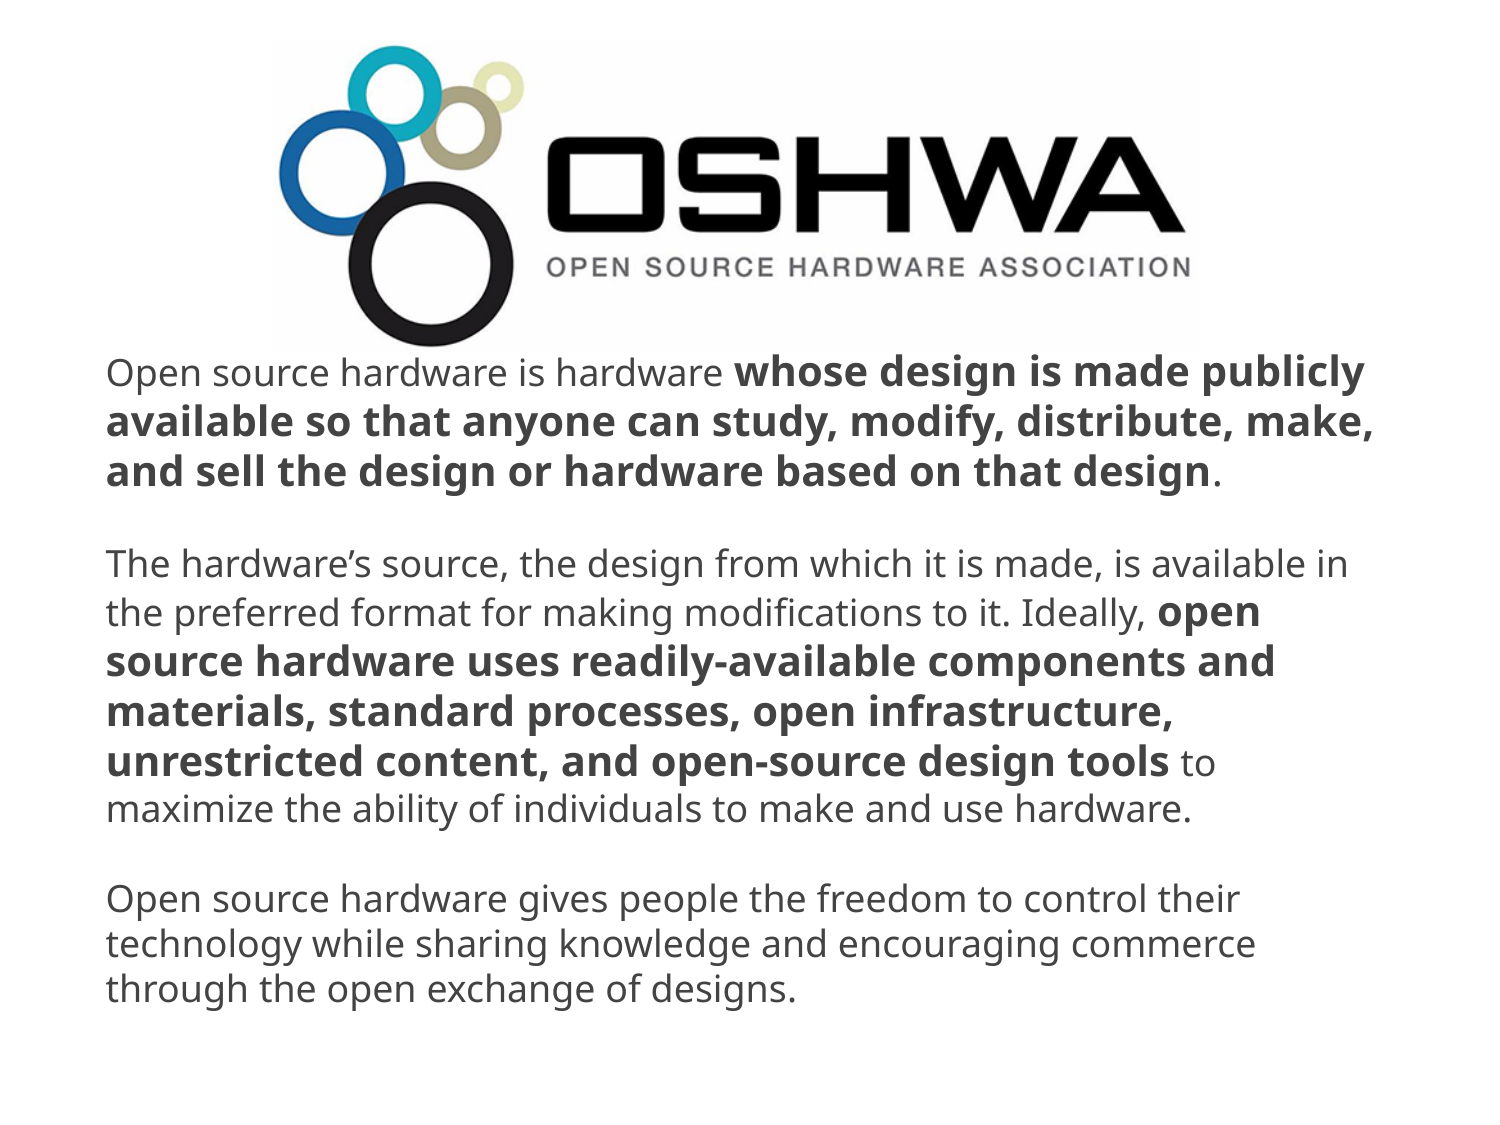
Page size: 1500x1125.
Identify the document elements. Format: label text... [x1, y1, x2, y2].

picture [272, 41, 1199, 353]
text_box Open source hardware is hardware whose design is made publicly available so that anyone can study, modify, distribute, make, and sell the design or hardware based on that design. The hardware’s source, the design from which it is made, is available in the preferred format for making modifications to it. Ideally, open source hardware uses readily-available components and materials, standard processes, open infrastructure, unrestricted content, and open-source design tools to maximize the ability of individuals to make and use hardware. Open source hardware gives people the freedom to control their technology while sharing knowledge and encouraging commerce through the open exchange of designs. [90, 330, 1410, 922]
